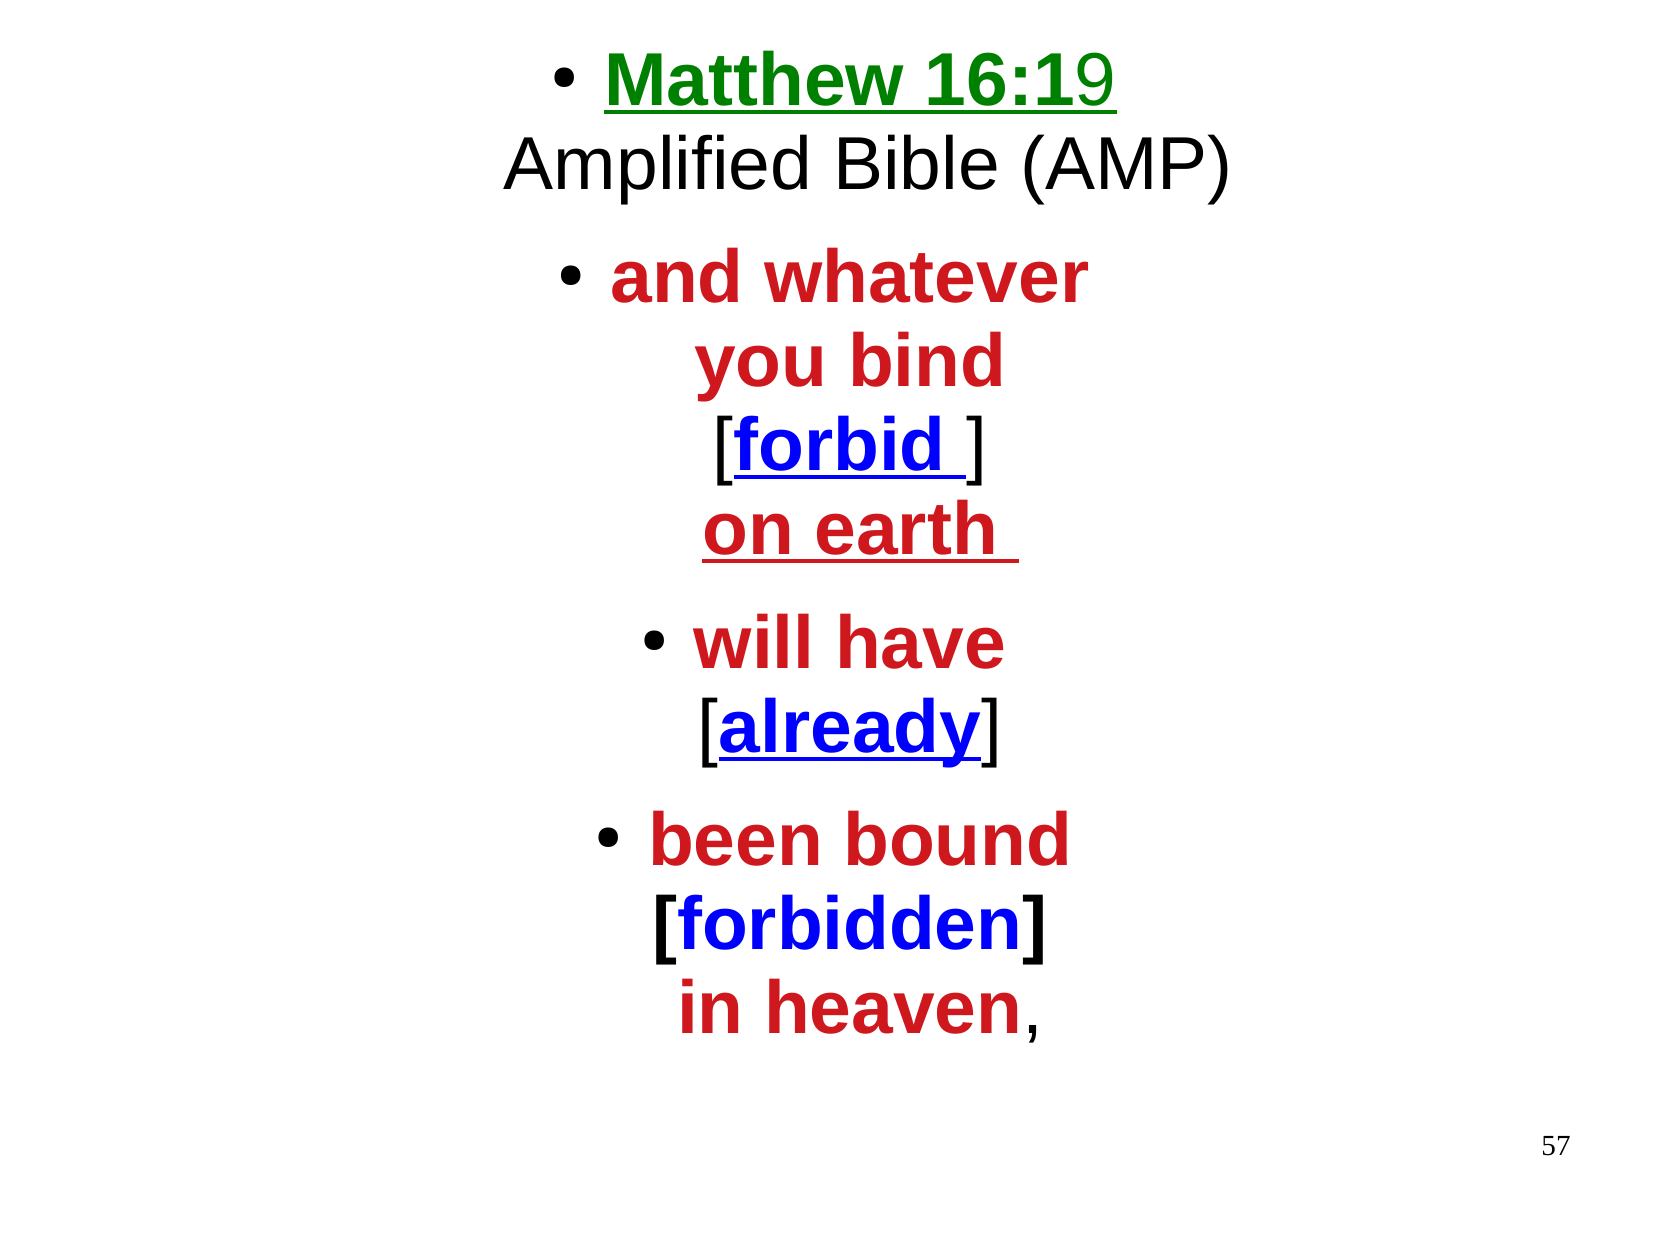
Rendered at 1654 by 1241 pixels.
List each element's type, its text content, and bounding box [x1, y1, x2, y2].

list Matthew 16:19 Amplified Bible (AMP) and whatever you bind [forbid ] on earth will have [already] been bound [forbidden] in heaven, [37, 37, 1613, 1238]
